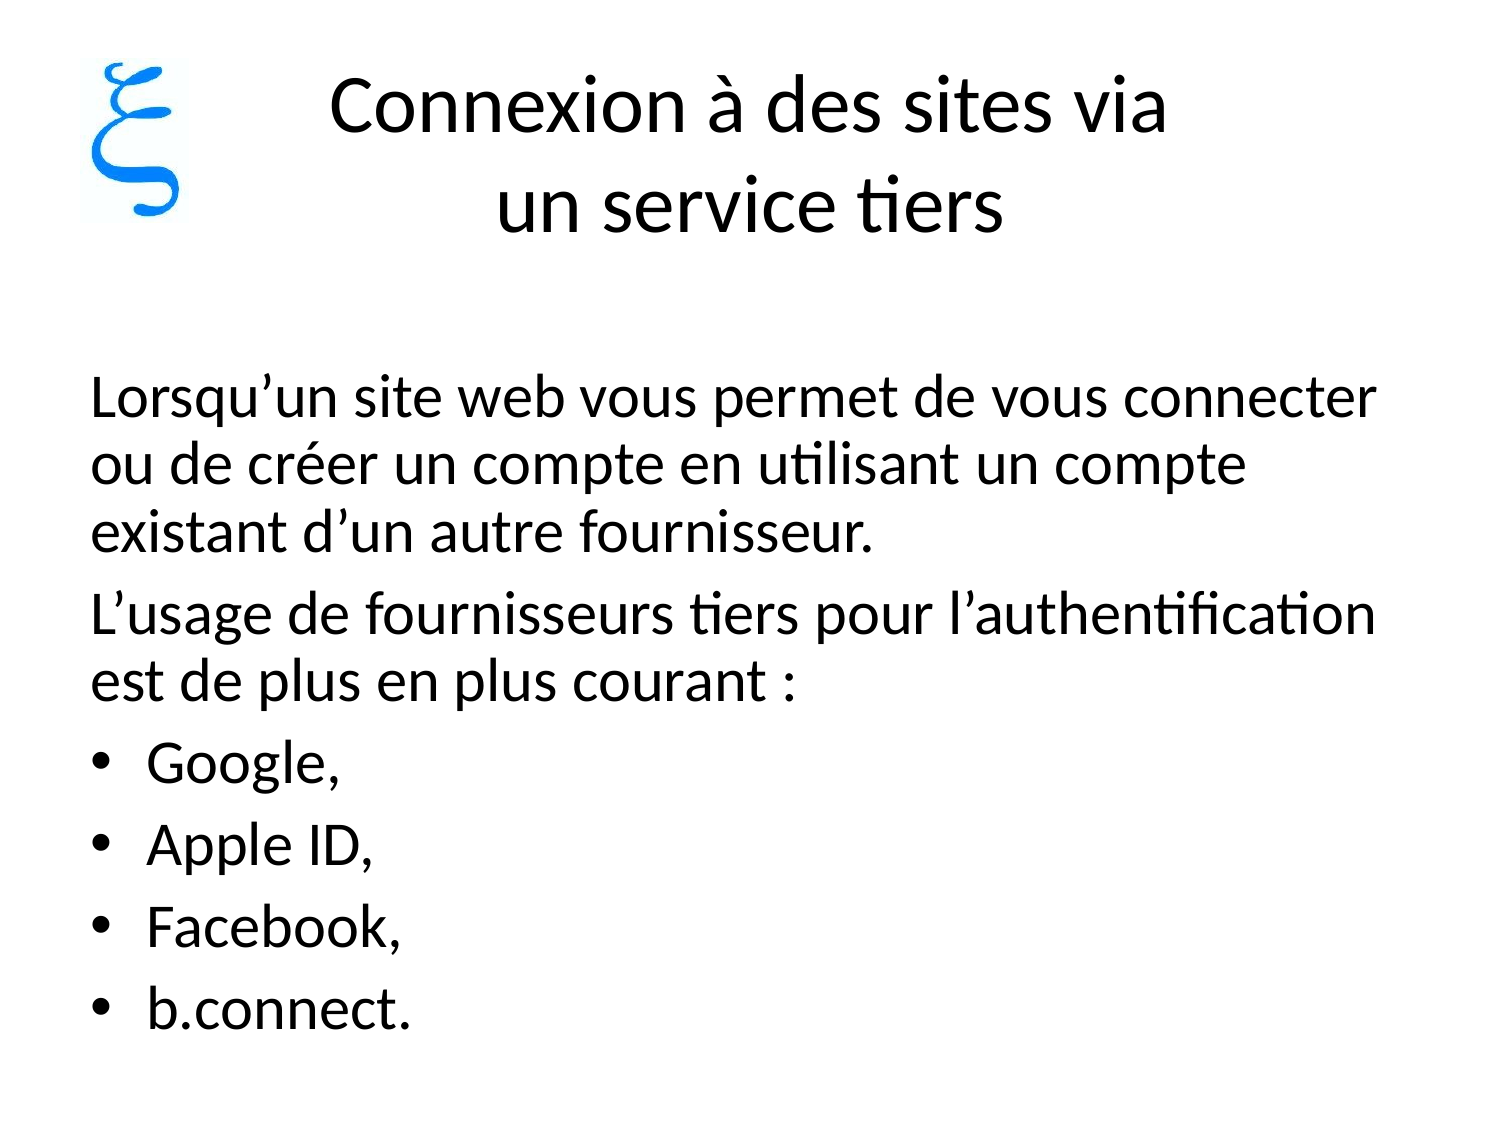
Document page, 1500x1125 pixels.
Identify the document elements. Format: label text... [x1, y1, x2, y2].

title Connexion à des sites via un service tiers [75, 19, 1426, 279]
list Lorsqu’un site web vous permet de vous connecter ou de créer un compte en utilisant un compte existant d’un autre fournisseur. L’usage de fournisseurs tiers pour l’authentification est de plus en plus courant : Google, Apple ID, Facebook, b.connect. [75, 355, 1426, 1106]
